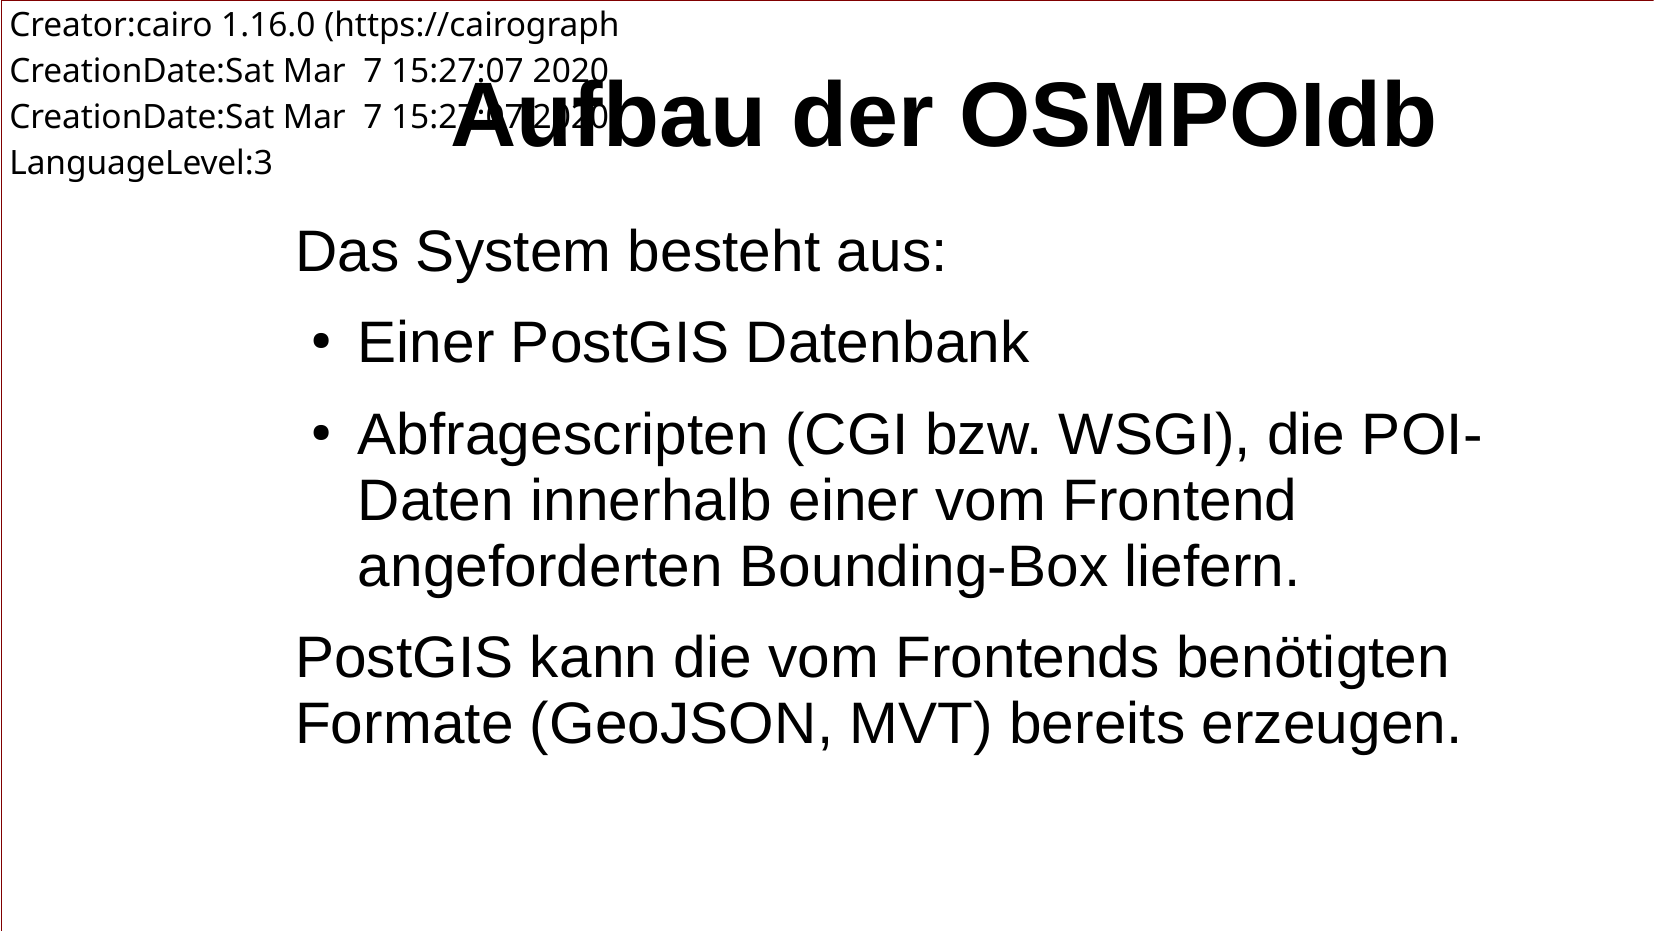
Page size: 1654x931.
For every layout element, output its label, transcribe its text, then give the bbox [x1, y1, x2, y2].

title Aufbau der OSMPOIdb [295, 37, 1595, 193]
list Das System besteht aus: Einer PostGIS Datenbank Abfragescripten (CGI bzw. WSGI), die POI-Daten innerhalb einer vom Frontend angeforderten Bounding-Box liefern. PostGIS kann die vom Frontends benötigten Formate (GeoJSON, MVT) bereits erzeugen. [295, 217, 1595, 758]
